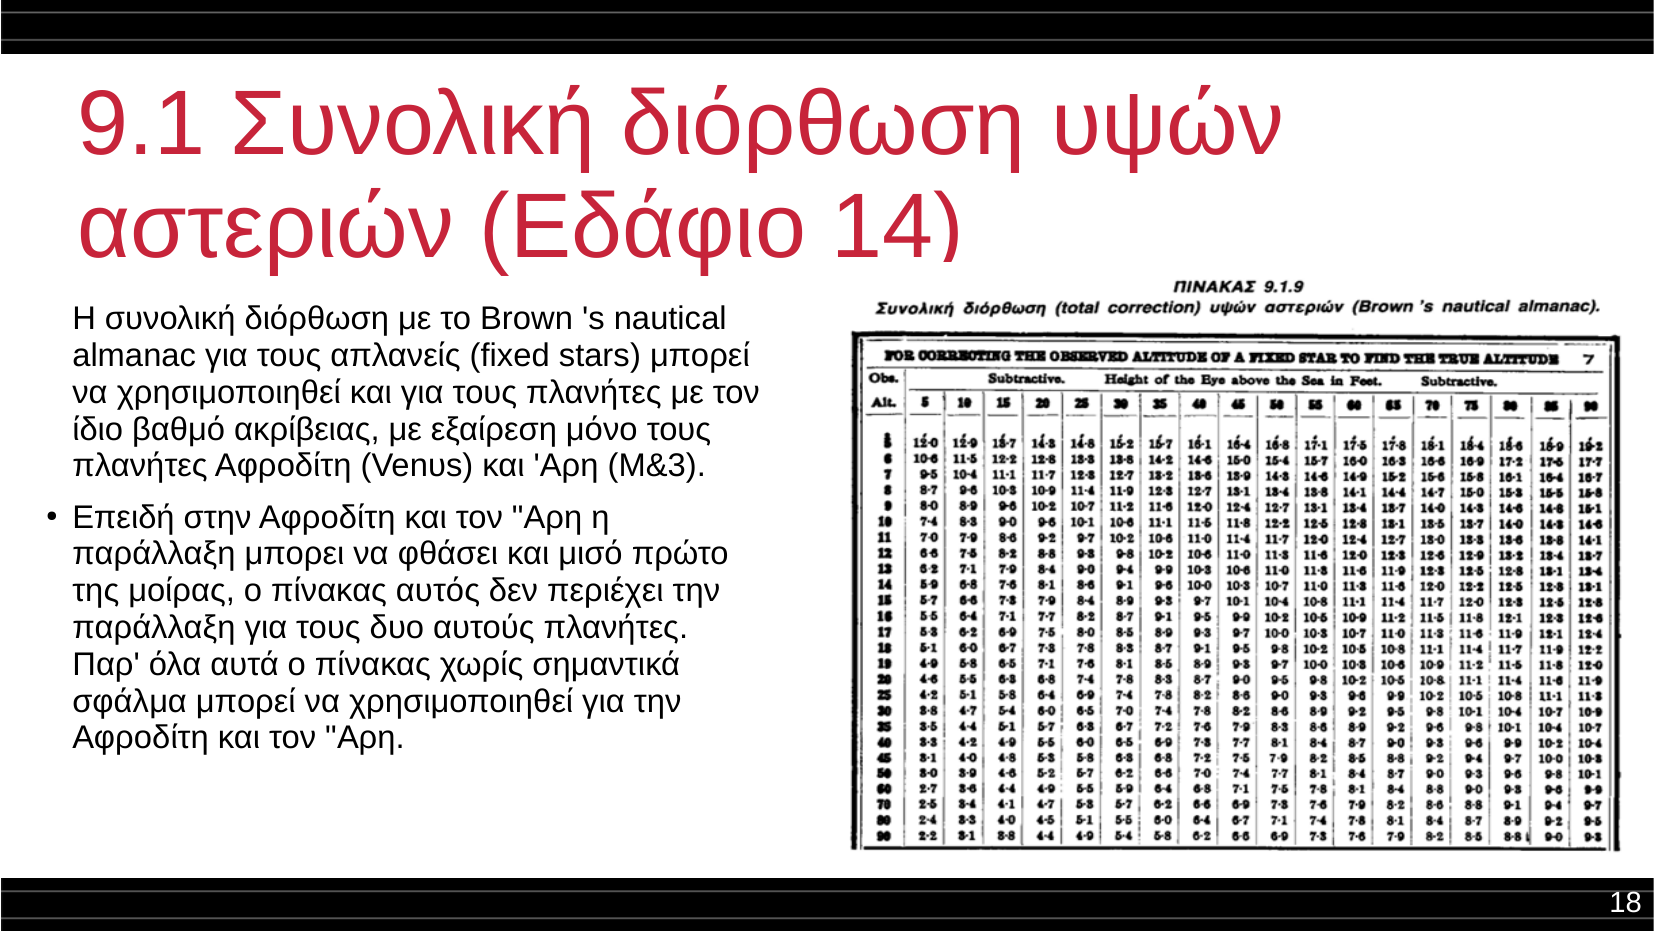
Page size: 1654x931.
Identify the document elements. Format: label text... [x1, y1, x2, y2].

picture [1, 878, 1654, 931]
list Η συνολική διόρθωση με το Brown 's nautical almanac για τους απλανείς (fixed stars) μπορεί να χρησιμοποιηθεί και για τους πλανήτες με τον ίδιο βαθμό ακρίβειας, με εξαίρεση μόνο τους πλανήτες Αφροδίτη (Venυs) και 'Αρη (Μ&3). Επειδή στην Αφροδίτη και τον "Αρη η παράλλαξη μπορει να φθάσει και μισό πρώτο της μοίρας, ο πίνακας αυτός δεν περιέχει την παράλλαξη για τους δυο αυτούς πλανήτες. Παρ' όλα αυτά ο πίνακας χωρίς σημαντικά σφάλμα μπορεί να χρησιμοποιηθεί για την Αφροδίτη και τον "Αρη. [37, 300, 764, 786]
title 9.1 Συνολική διόρθωση υψών αστεριών (Εδάφιο 14) [77, 71, 1566, 277]
picture [1, 0, 1654, 54]
picture [825, 262, 1654, 863]
